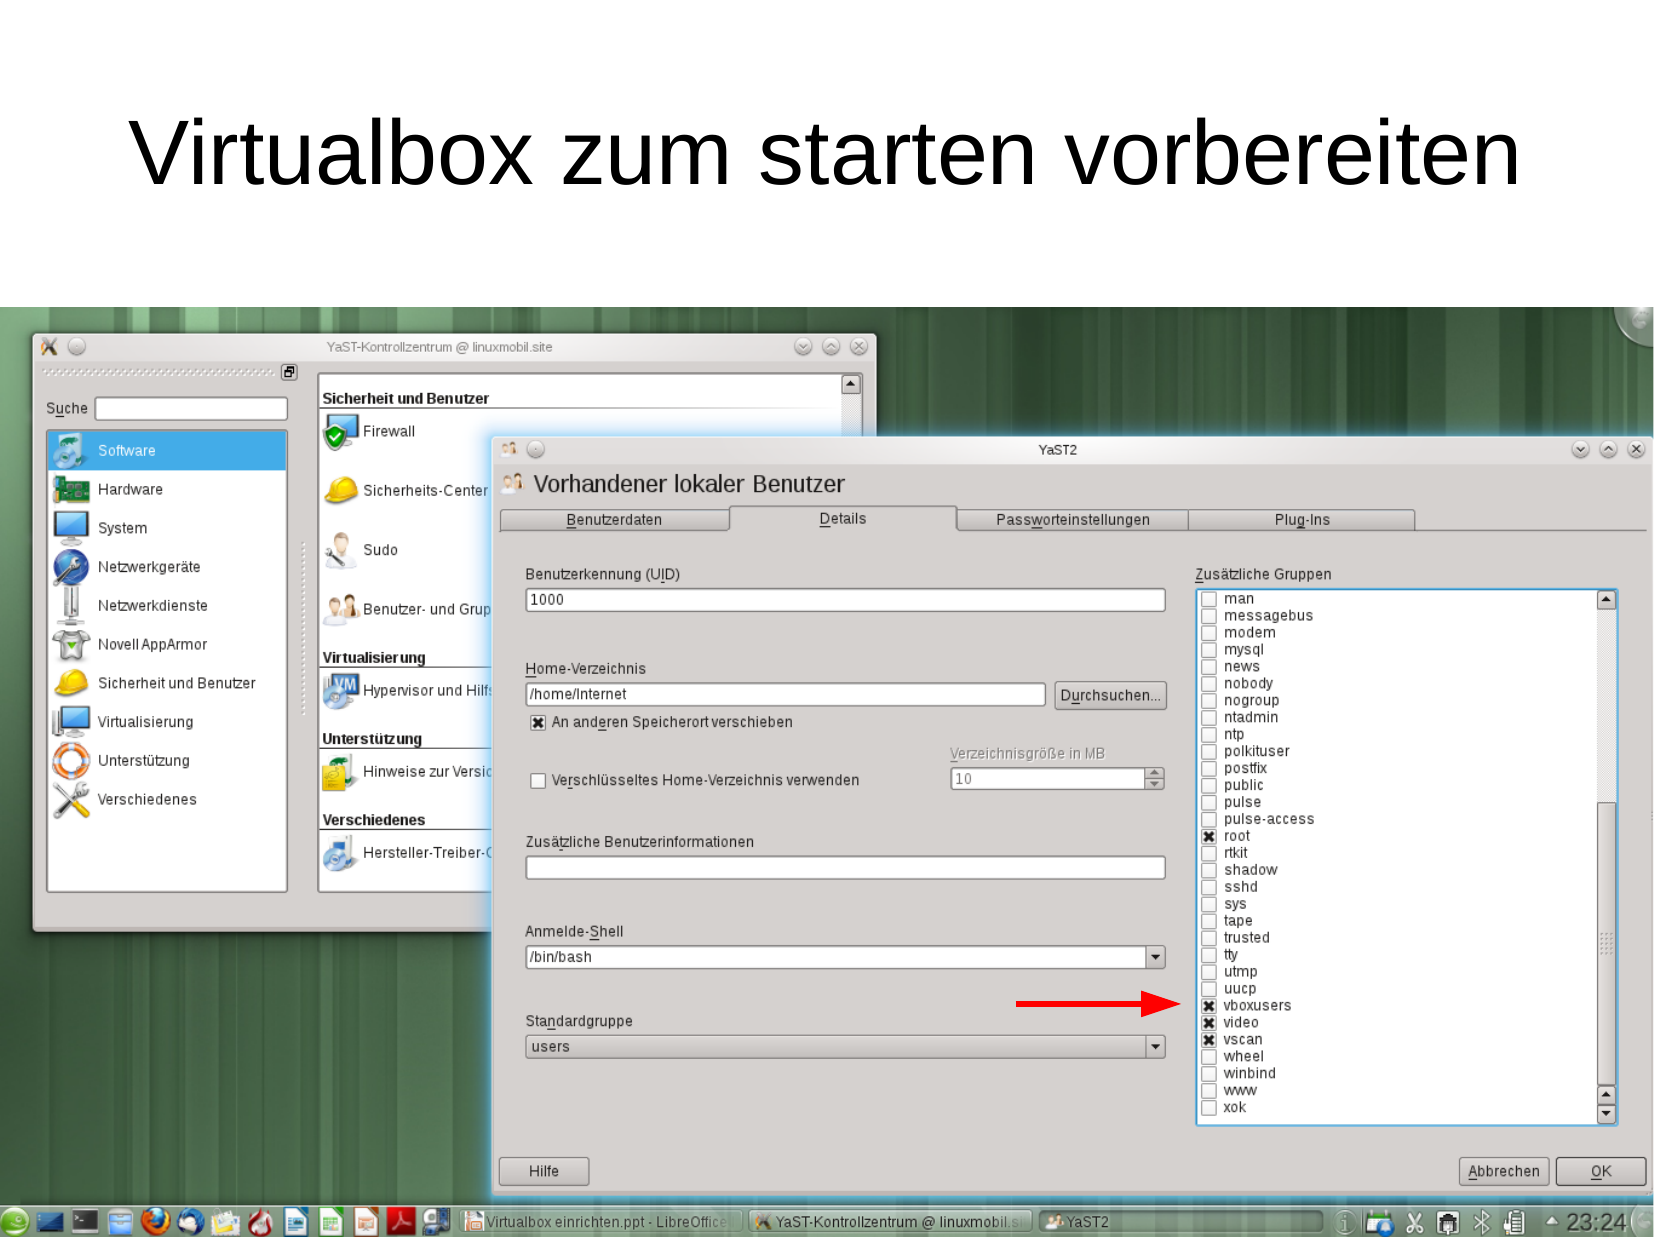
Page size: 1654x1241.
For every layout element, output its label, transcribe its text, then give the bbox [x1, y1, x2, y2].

picture [0, 307, 1654, 1237]
title Virtualbox zum starten vorbereiten [82, 49, 1571, 257]
